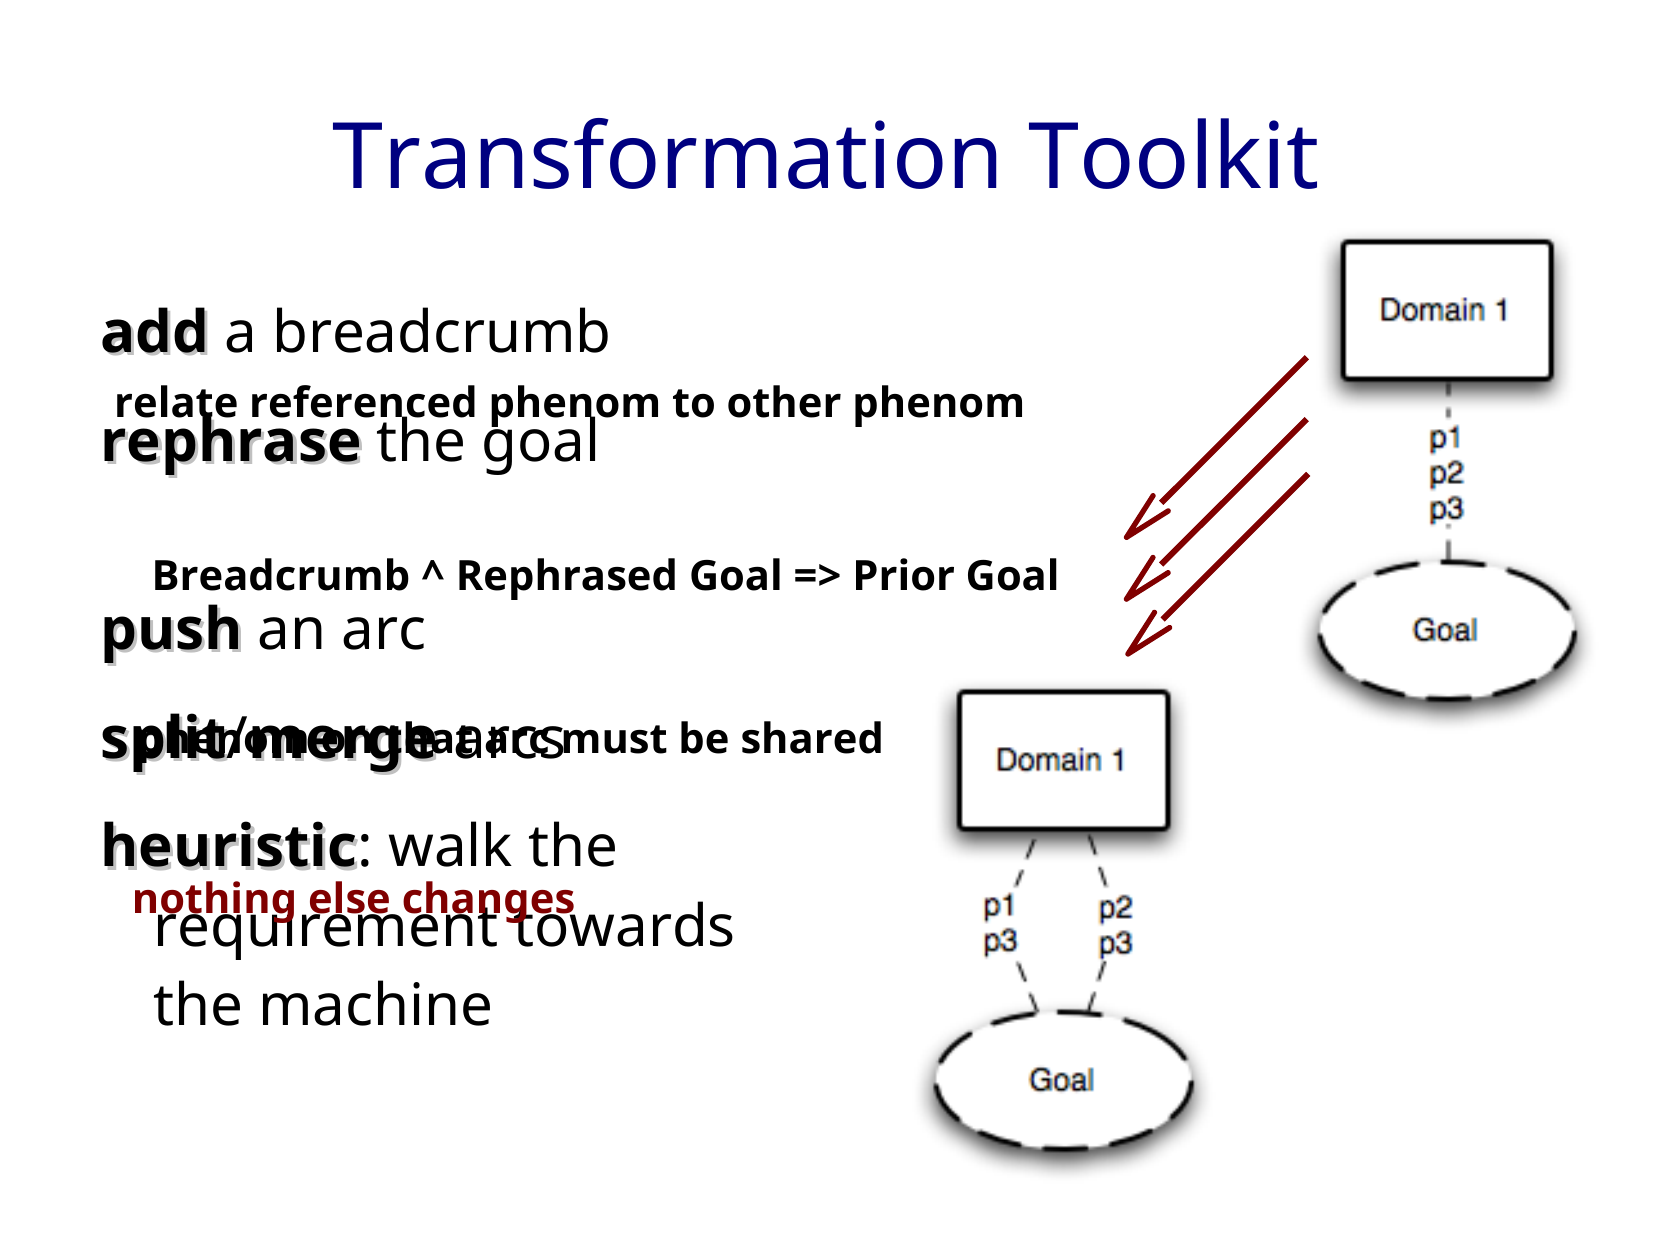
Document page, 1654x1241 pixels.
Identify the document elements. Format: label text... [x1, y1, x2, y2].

text_box nothing else changes [89, 851, 619, 943]
picture [1267, 202, 1629, 761]
title Transformation Toolkit [82, 49, 1571, 257]
list add a breadcrumb rephrase the goal push an arc split/merge arcs heuristic: walk the requirement towards the machine [82, 290, 809, 1156]
picture [883, 652, 1246, 1211]
text_box Breadcrumb ^ Rephrased Goal => Prior Goal [104, 527, 1108, 620]
text_box relate referenced phenom to other phenom [112, 355, 1028, 447]
text_box phenom on that arc must be shared [87, 691, 935, 784]
